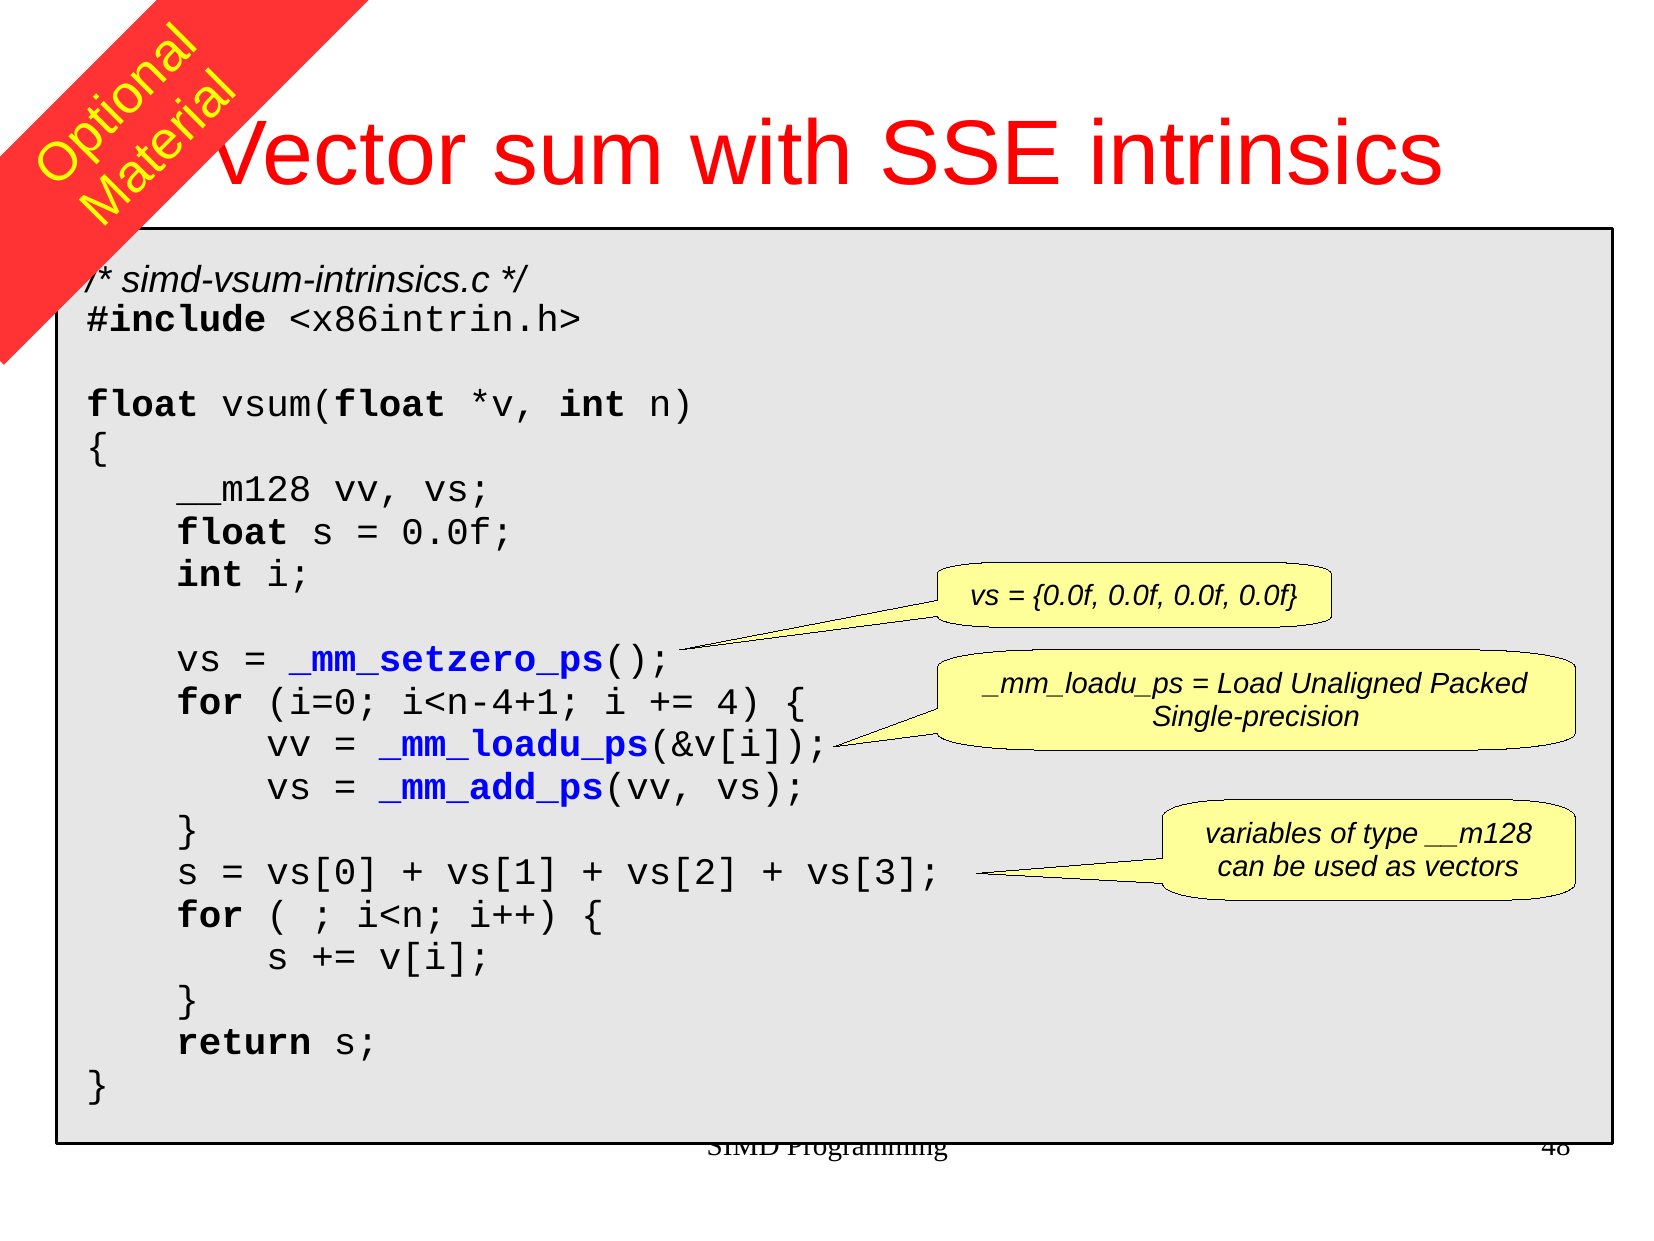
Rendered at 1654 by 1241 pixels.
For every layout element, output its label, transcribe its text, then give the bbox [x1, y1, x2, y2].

text_box _mm_loadu_ps = Load Unaligned Packed Single-precision [833, 649, 1576, 751]
text_box Optional Material [0, 0, 369, 365]
text_box vs = {0.0f, 0.0f, 0.0f, 0.0f} [679, 562, 1332, 650]
title Vector sum with SSE intrinsics [143, 49, 1571, 227]
text_box variables of type __m128 can be used as vectors [976, 799, 1576, 901]
text_box /* simd-vsum-intrinsics.c */ #include <x86intrin.h> float vsum(float *v, int n) { __m128 vv, vs; float s = 0.0f; int i; vs = _mm_setzero_ps(); for (i=0; i<n-4+1; i += 4) { vv = _mm_loadu_ps(&v[i]); vs = _mm_add_ps(vv, vs); } s = vs[0] + vs[1] + vs[2] + vs[3]; for ( ; i<n; i++) { s += v[i]; } return s; } [56, 228, 1613, 1144]
